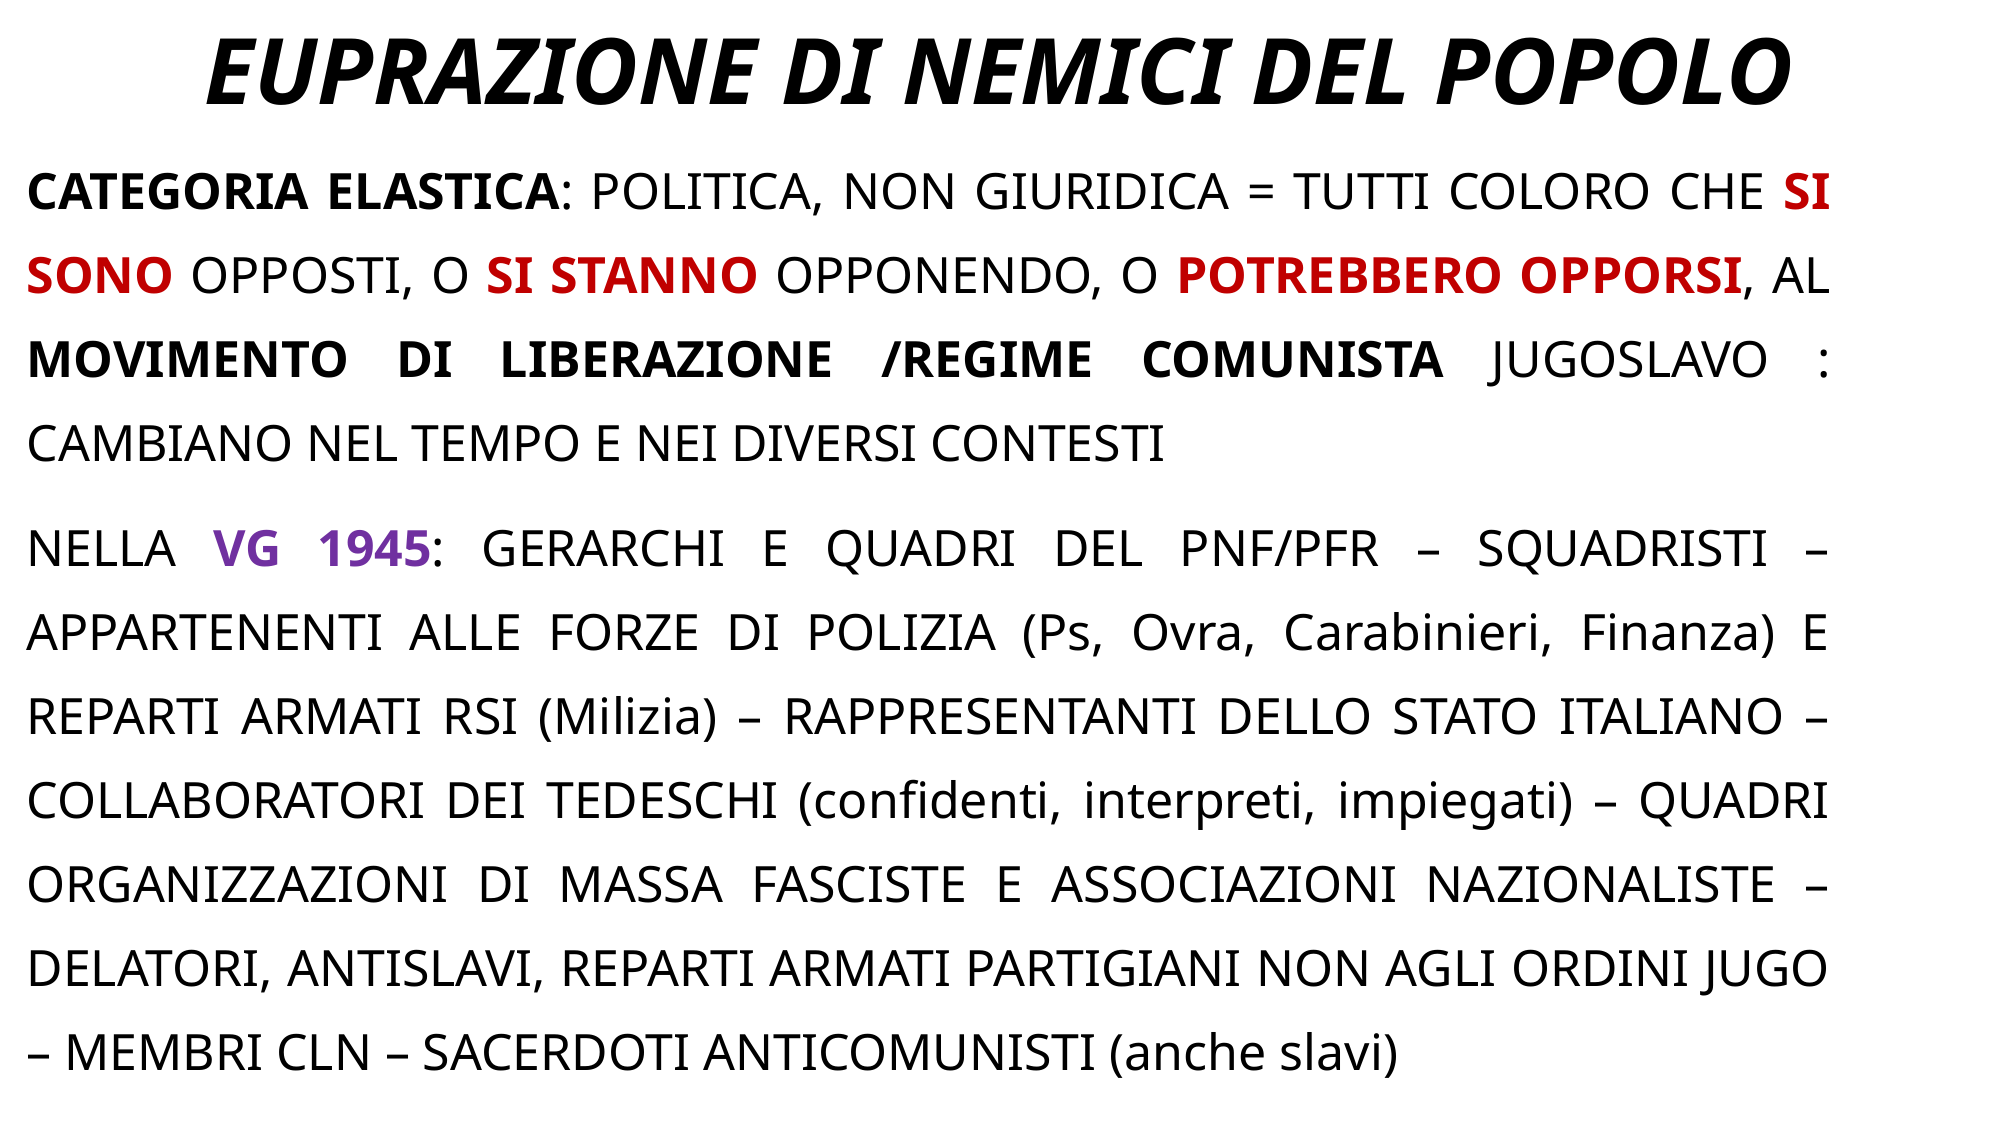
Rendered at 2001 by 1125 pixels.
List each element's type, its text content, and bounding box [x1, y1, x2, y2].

list CATEGORIA ELASTICA: POLITICA, NON GIURIDICA = TUTTI COLORO CHE SI SONO OPPOSTI, O SI STANNO OPPONENDO, O POTREBBERO OPPORSI, AL MOVIMENTO DI LIBERAZIONE /REGIME COMUNISTA JUGOSLAVO : CAMBIANO NEL TEMPO E NEI DIVERSI CONTESTI NELLA VG 1945: GERARCHI E QUADRI DEL PNF/PFR – SQUADRISTI – APPARTENENTI ALLE FORZE DI POLIZIA (Ps, Ovra, Carabinieri, Finanza) E REPARTI ARMATI RSI (Milizia) – RAPPRESENTANTI DELLO STATO ITALIANO – COLLABORATORI DEI TEDESCHI (confidenti, interpreti, impiegati) – QUADRI ORGANIZZAZIONI DI MASSA FASCISTE E ASSOCIAZIONI NAZIONALISTE – DELATORI, ANTISLAVI, REPARTI ARMATI PARTIGIANI NON AGLI ORDINI JUGO – MEMBRI CLN – SACERDOTI ANTICOMUNISTI (anche slavi) [11, 128, 1863, 1125]
title EUPRAZIONE DI NEMICI DEL POPOLO [137, 17, 1863, 112]
